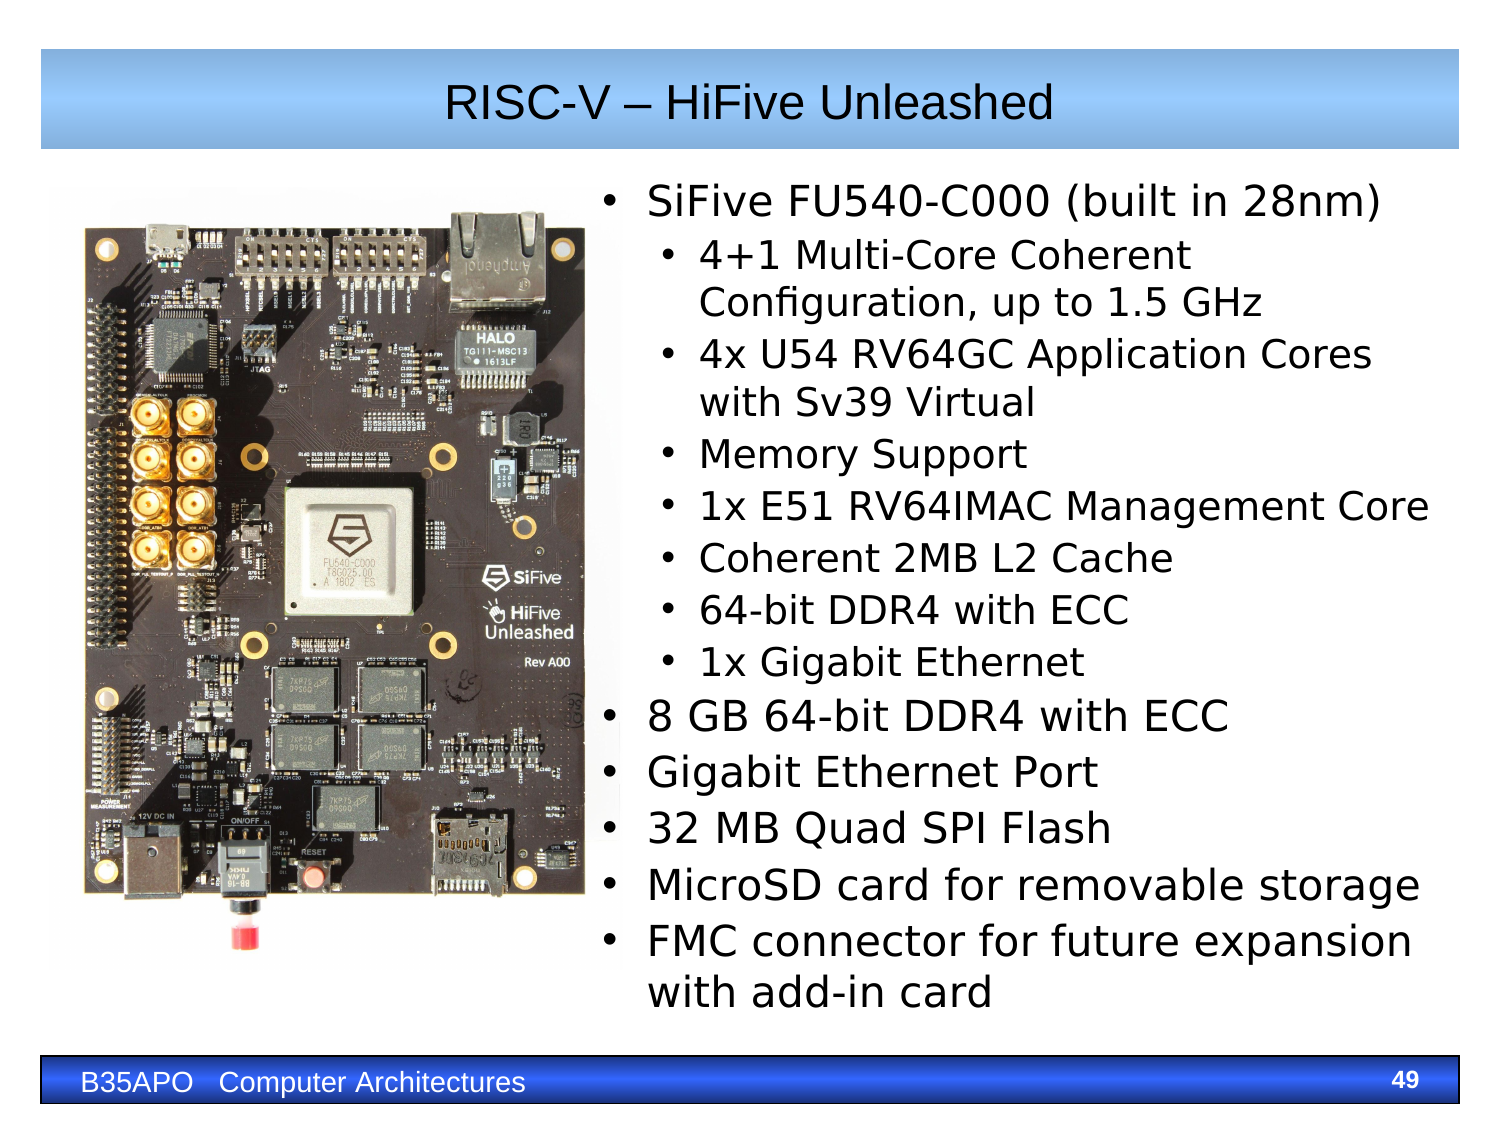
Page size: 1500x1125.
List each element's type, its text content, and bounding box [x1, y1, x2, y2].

list SiFive FU540-C000 (built in 28nm) 4+1 Multi-Core Coherent Configuration, up to 1.5 GHz 4x U54 RV64GC Application Cores with Sv39 Virtual Memory Support 1x E51 RV64IMAC Management Core Coherent 2MB L2 Cache 64-bit DDR4 with ECC 1x Gigabit Ethernet 8 GB 64-bit DDR4 with ECC Gigabit Ethernet Port 32 MB Quad SPI Flash MicroSD card for removable storage FMC connector for future expansion with add-in card [587, 166, 1458, 1045]
title RISC-V – HiFive Unleashed [41, 49, 1459, 149]
picture [49, 187, 587, 970]
